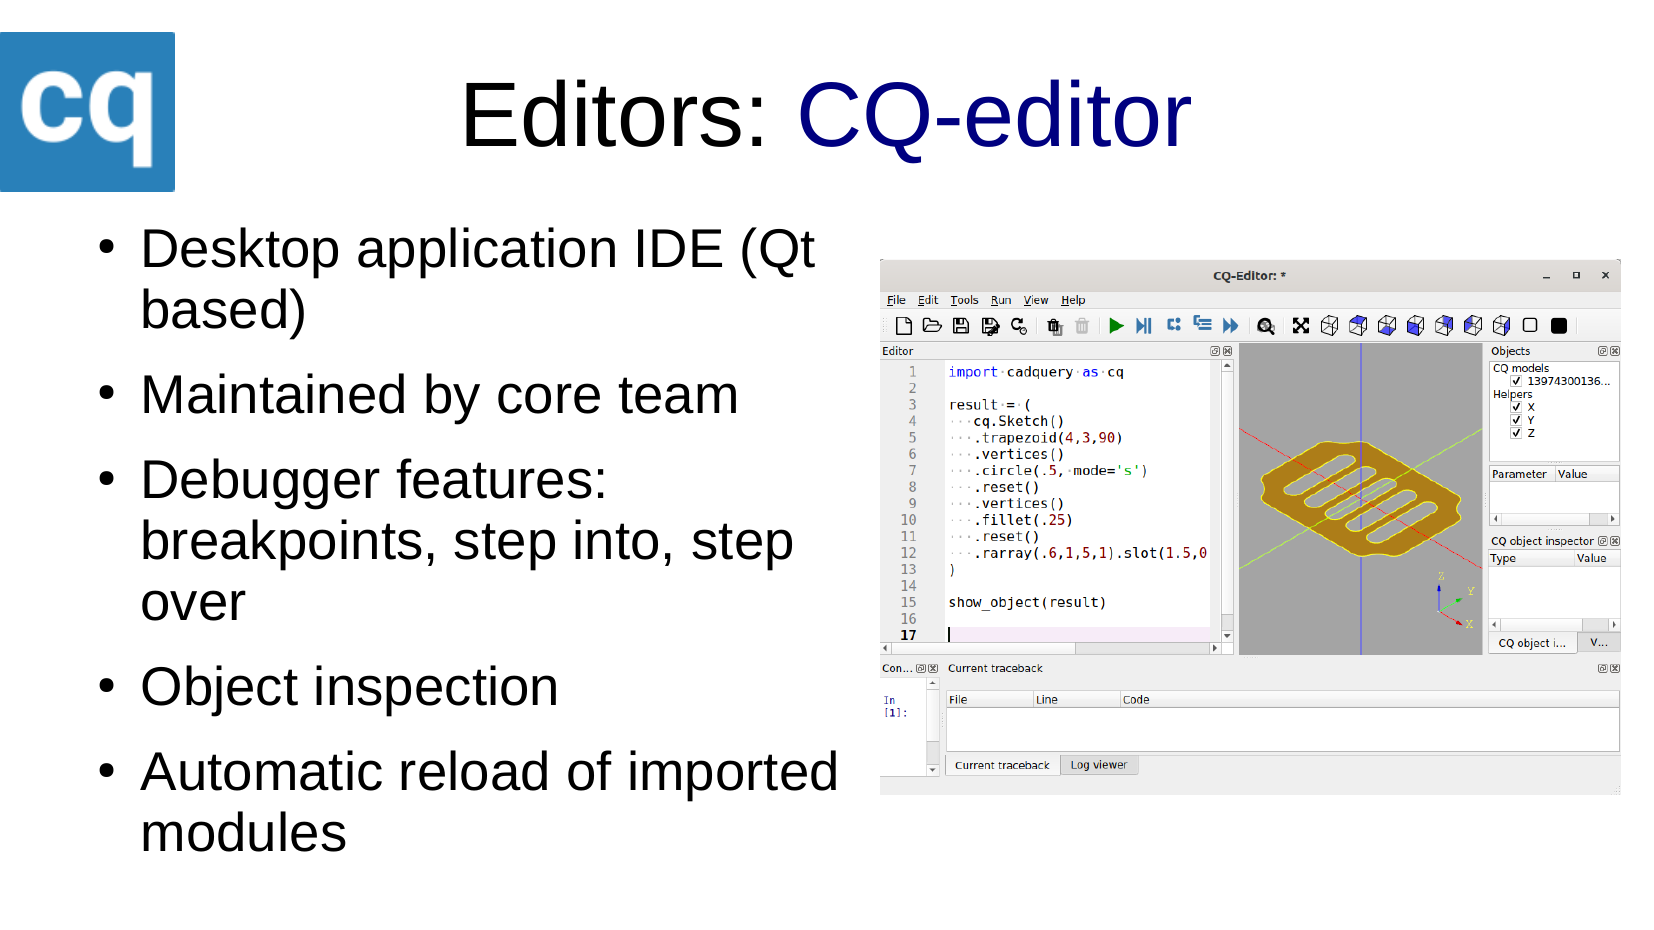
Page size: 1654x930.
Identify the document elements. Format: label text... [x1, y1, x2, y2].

picture [880, 259, 1621, 796]
list Desktop application IDE (Qt based) Maintained by core team Debugger features: breakpoints, step into, step over Object inspection Automatic reload of imported modules [82, 217, 881, 871]
picture [0, 32, 175, 192]
title Editors: CQ-editor [82, 37, 1571, 193]
